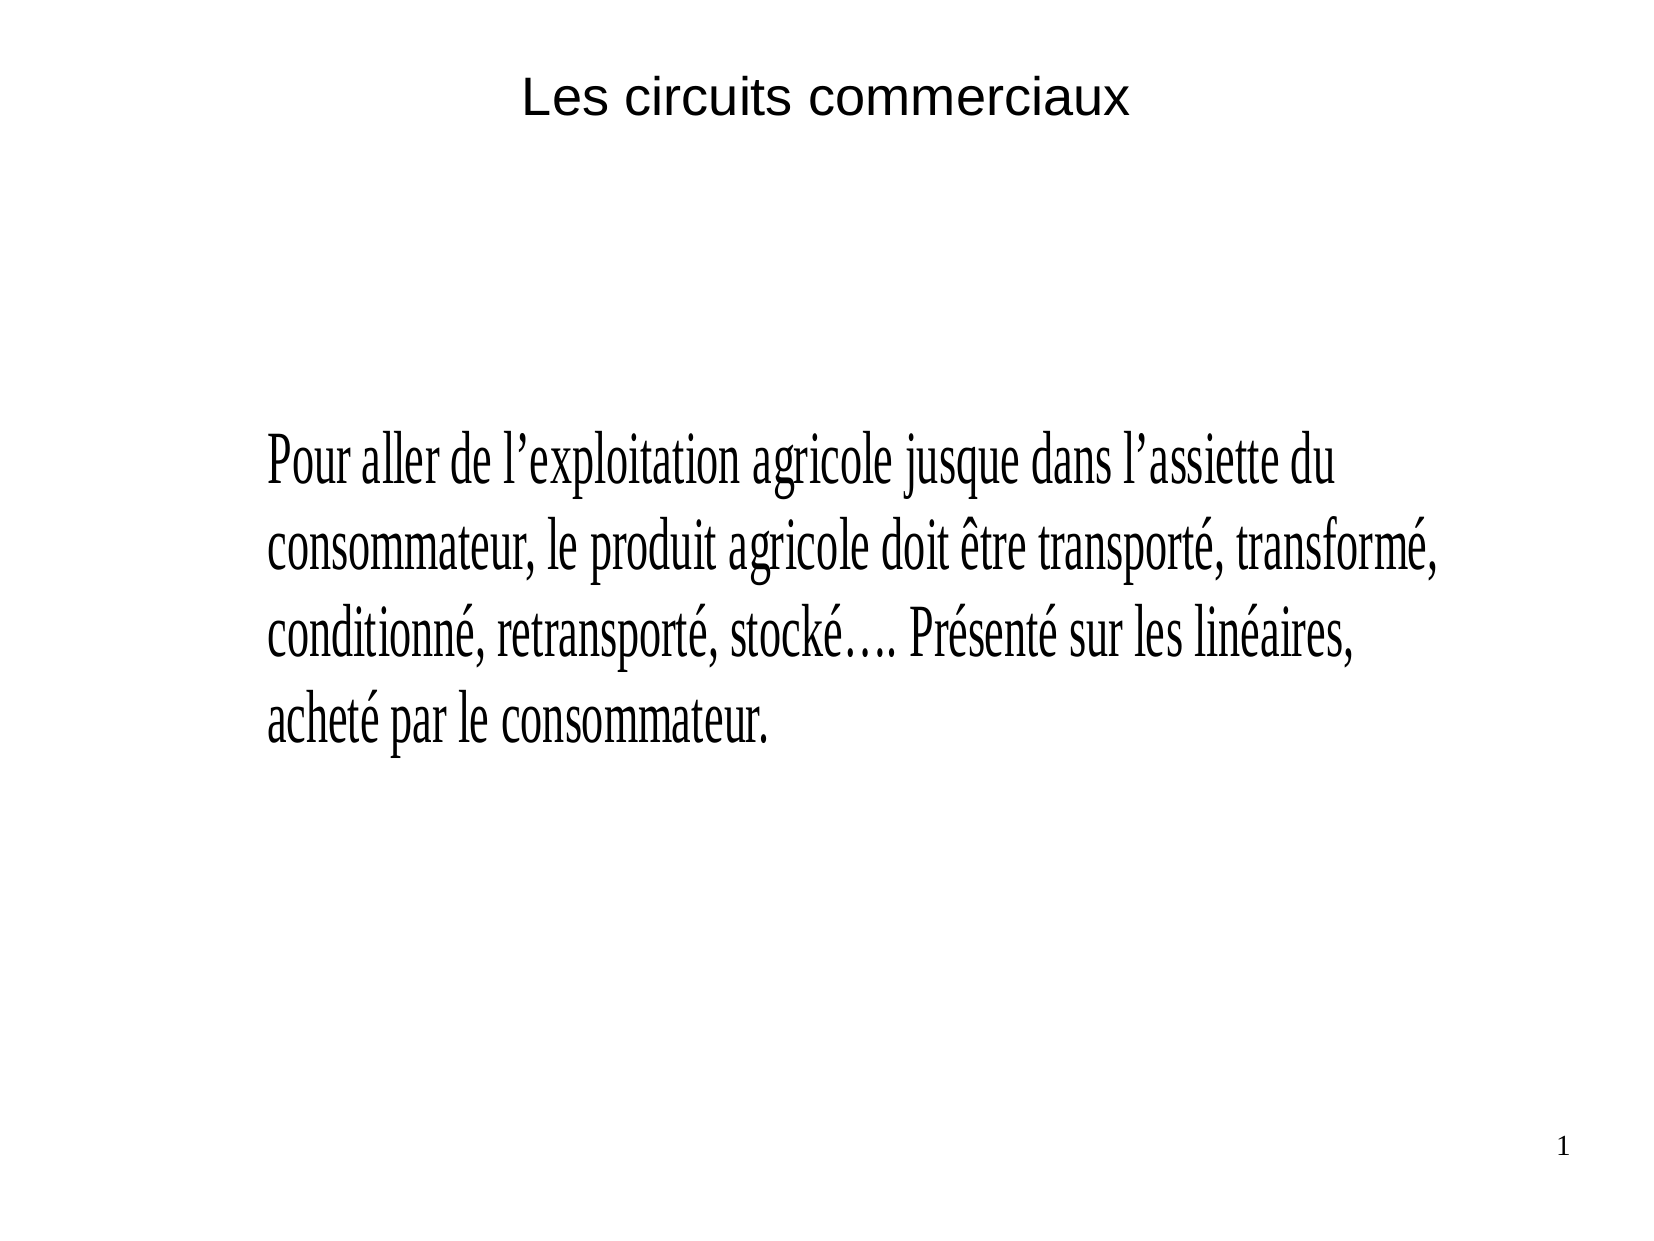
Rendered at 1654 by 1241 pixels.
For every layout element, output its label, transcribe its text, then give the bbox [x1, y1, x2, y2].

chart [265, 413, 1447, 768]
text_box Les circuits commerciaux [147, 59, 1506, 135]
